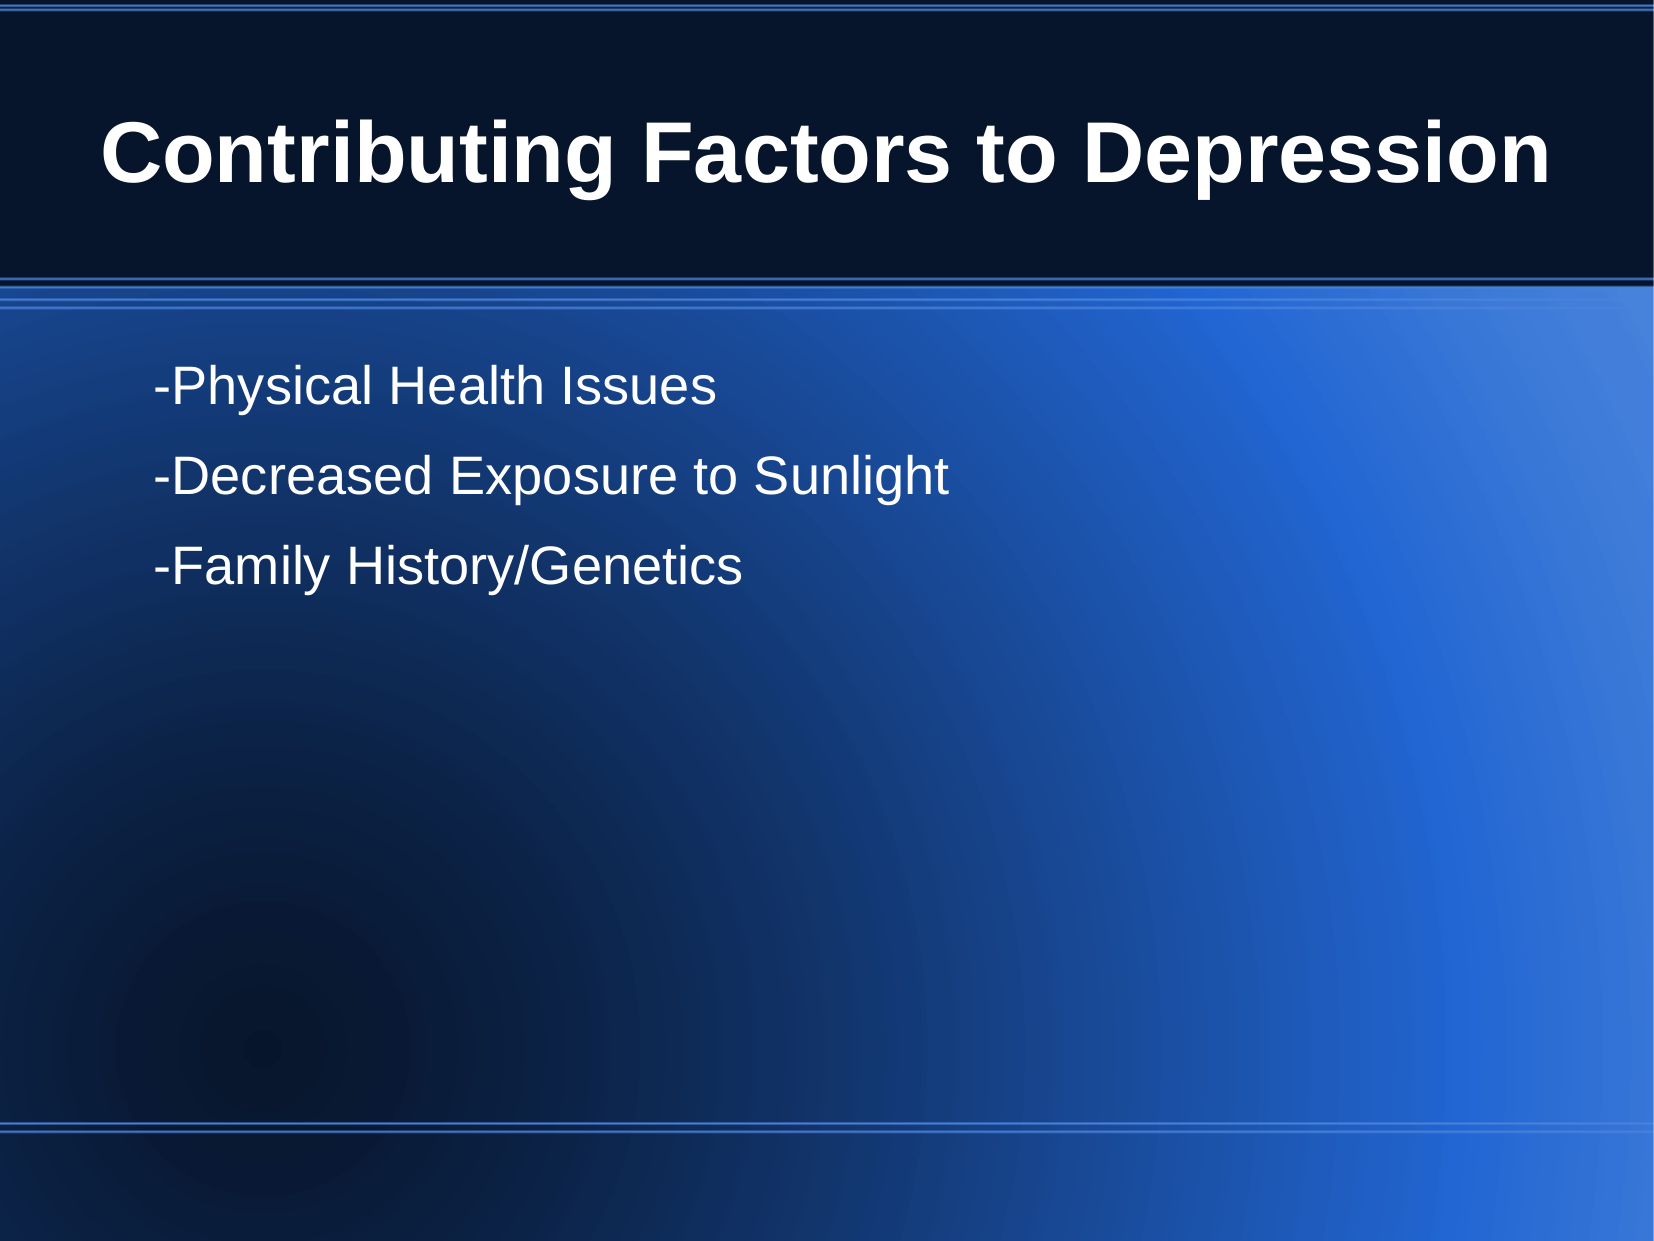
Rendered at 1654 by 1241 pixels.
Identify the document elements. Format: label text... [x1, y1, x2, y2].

title Contributing Factors to Depression [82, 49, 1571, 257]
list -Physical Health Issues -Decreased Exposure to Sunlight -Family History/Genetics [82, 355, 1571, 1058]
picture [0, 0, 1654, 1241]
